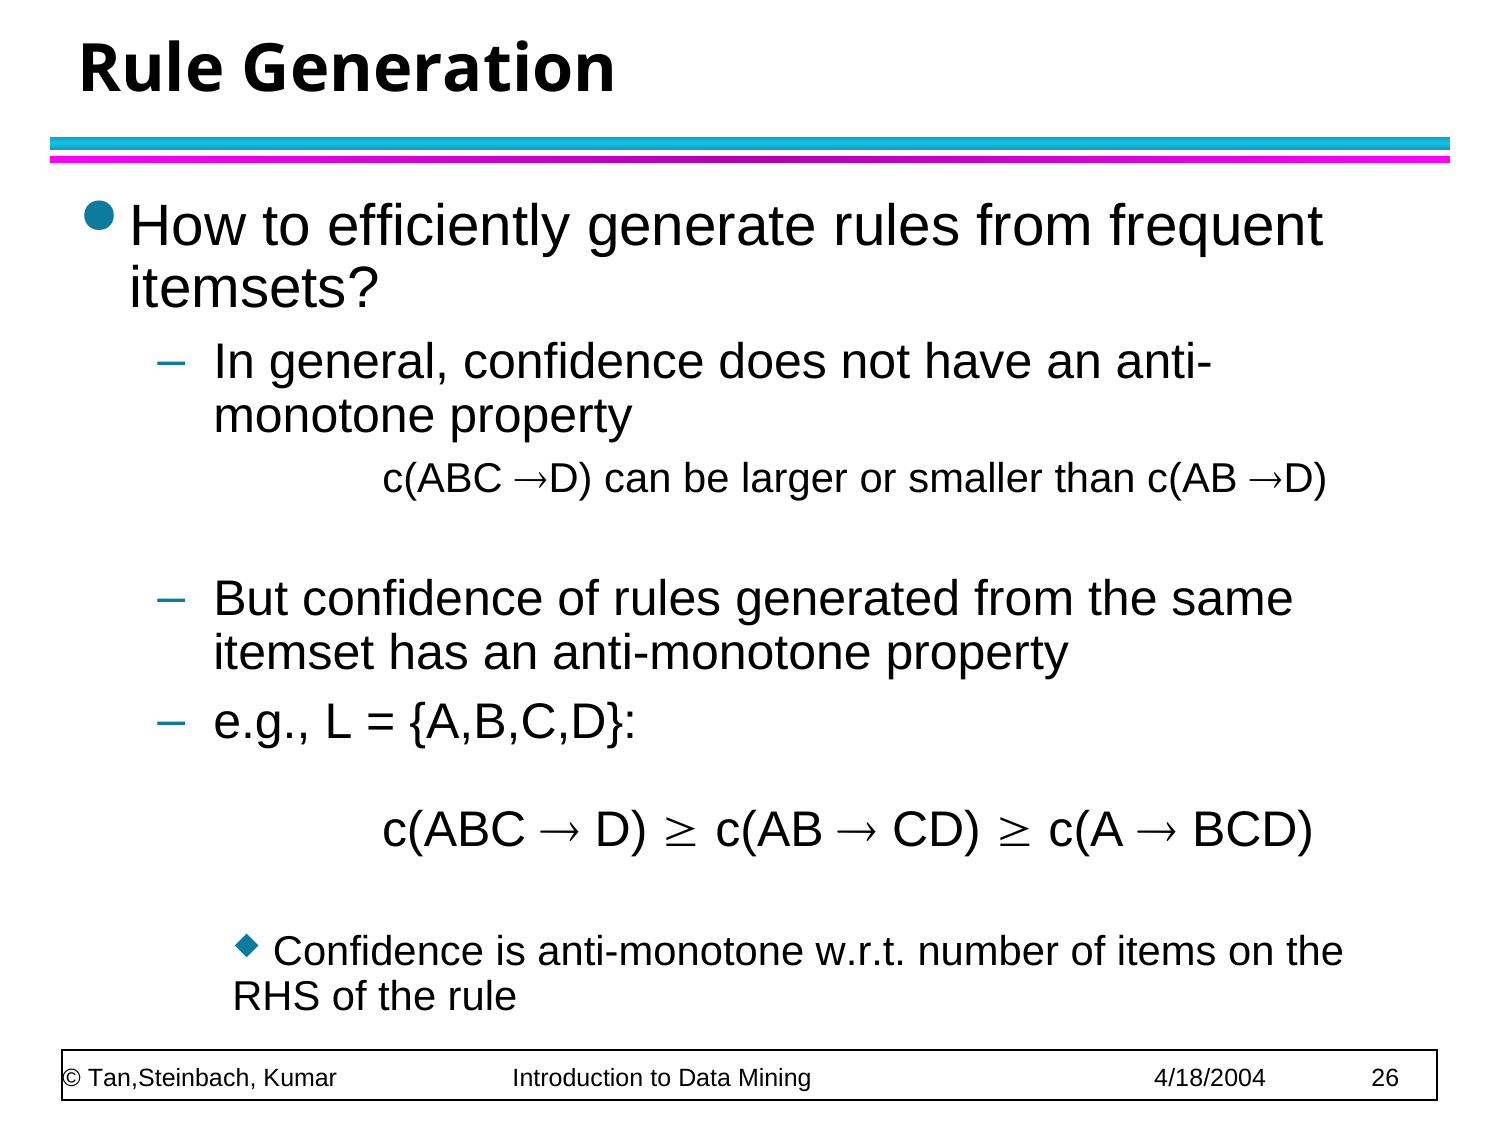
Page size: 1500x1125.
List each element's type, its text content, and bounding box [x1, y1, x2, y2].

title Rule Generation [62, 22, 1421, 113]
list How to efficiently generate rules from frequent itemsets? In general, confidence does not have an anti-monotone property c(ABC D) can be larger or smaller than c(AB D) But confidence of rules generated from the same itemset has an anti-monotone property e.g., L = {A,B,C,D}: c(ABC  D)  c(AB  CD)  c(A  BCD) Confidence is anti-monotone w.r.t. number of items on the RHS of the rule [67, 187, 1432, 1038]
